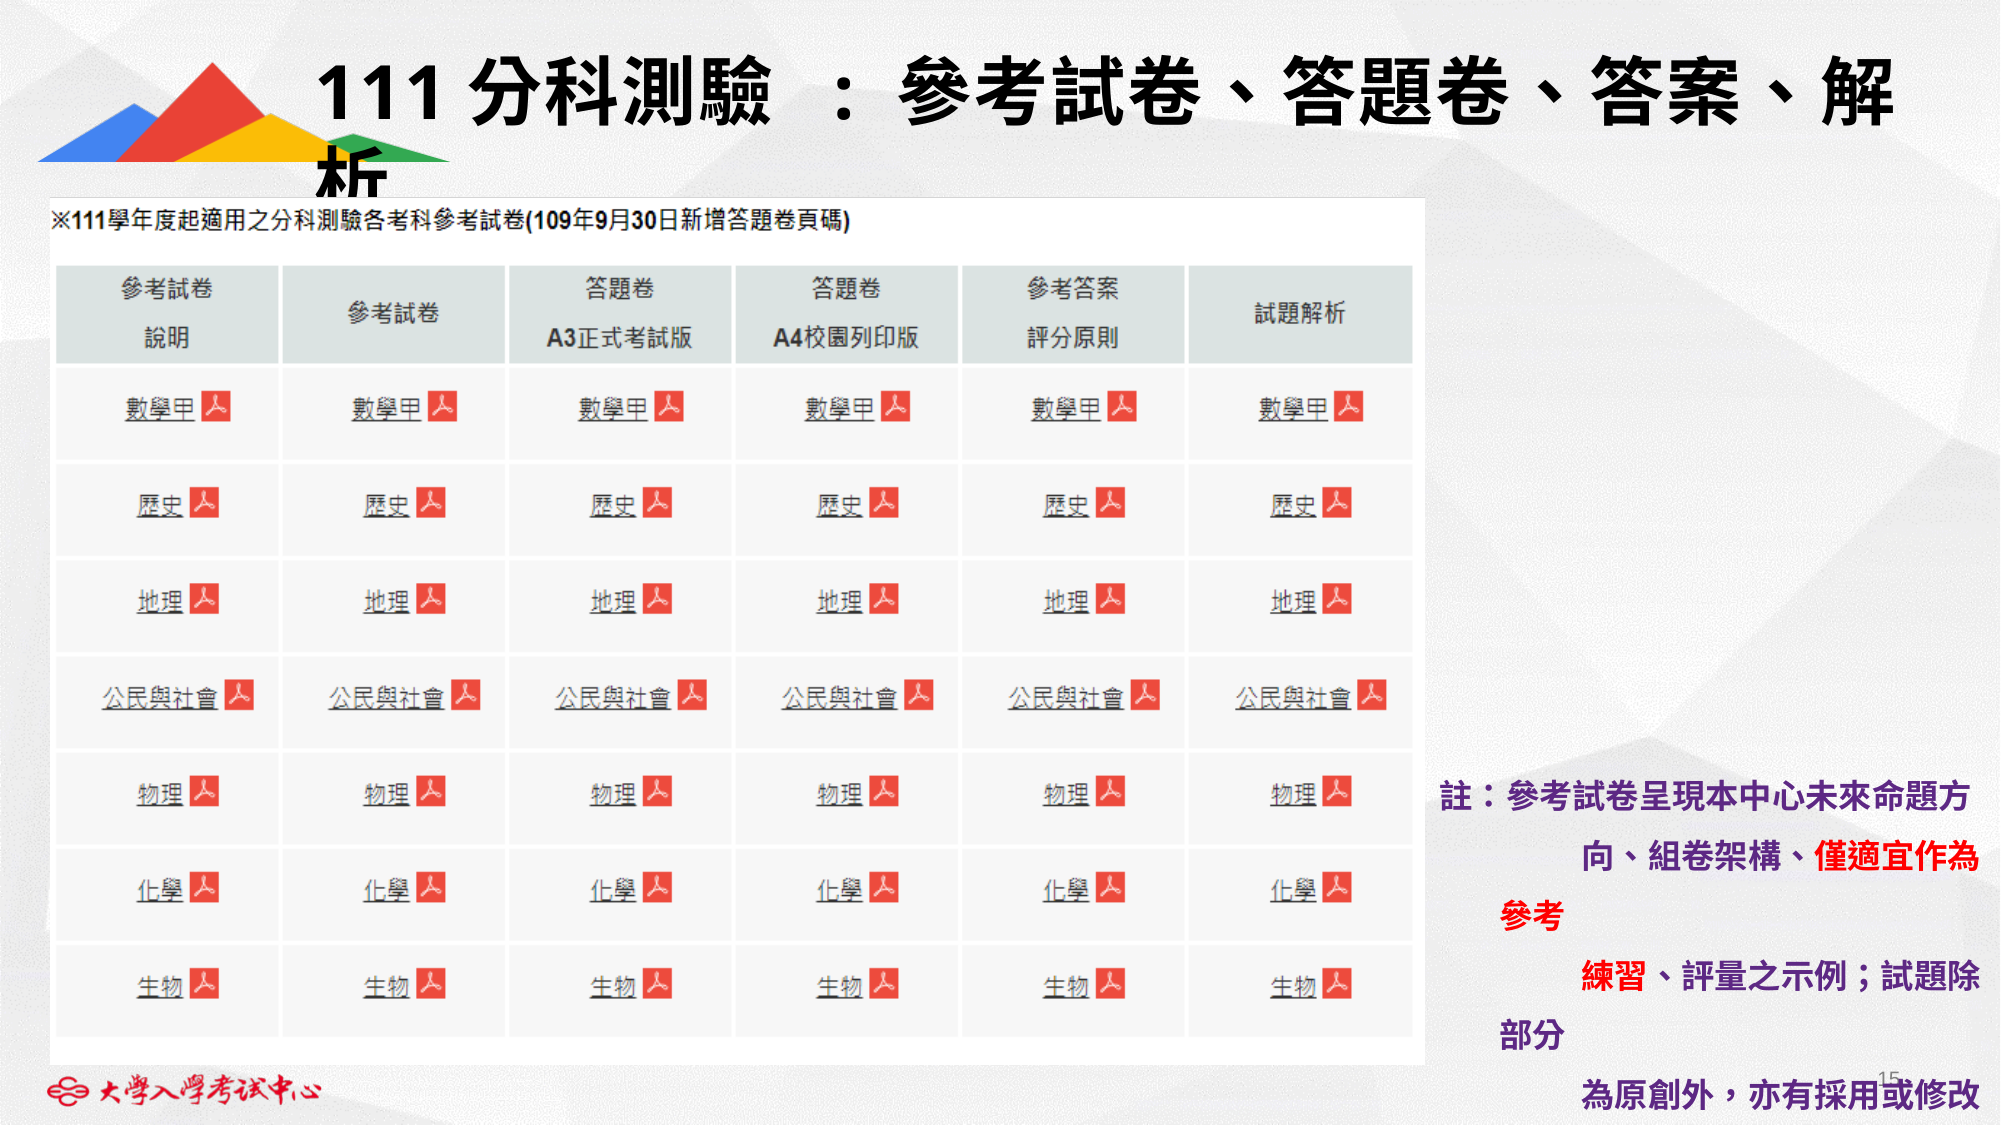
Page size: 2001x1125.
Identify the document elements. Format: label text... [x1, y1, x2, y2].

text_box 111分科測驗 : 參考試卷、答題卷、答案、解析 [300, 37, 1925, 233]
text_box 註：參考試卷呈現本中心未來命題方 向、組卷架構、僅適宜作為參考 練習、評量之示例；試題除部分 為原創外，亦有採用或修改歷年 考題或研究用試題情形。 [1425, 747, 2000, 1125]
picture [0, 0, 2001, 1125]
